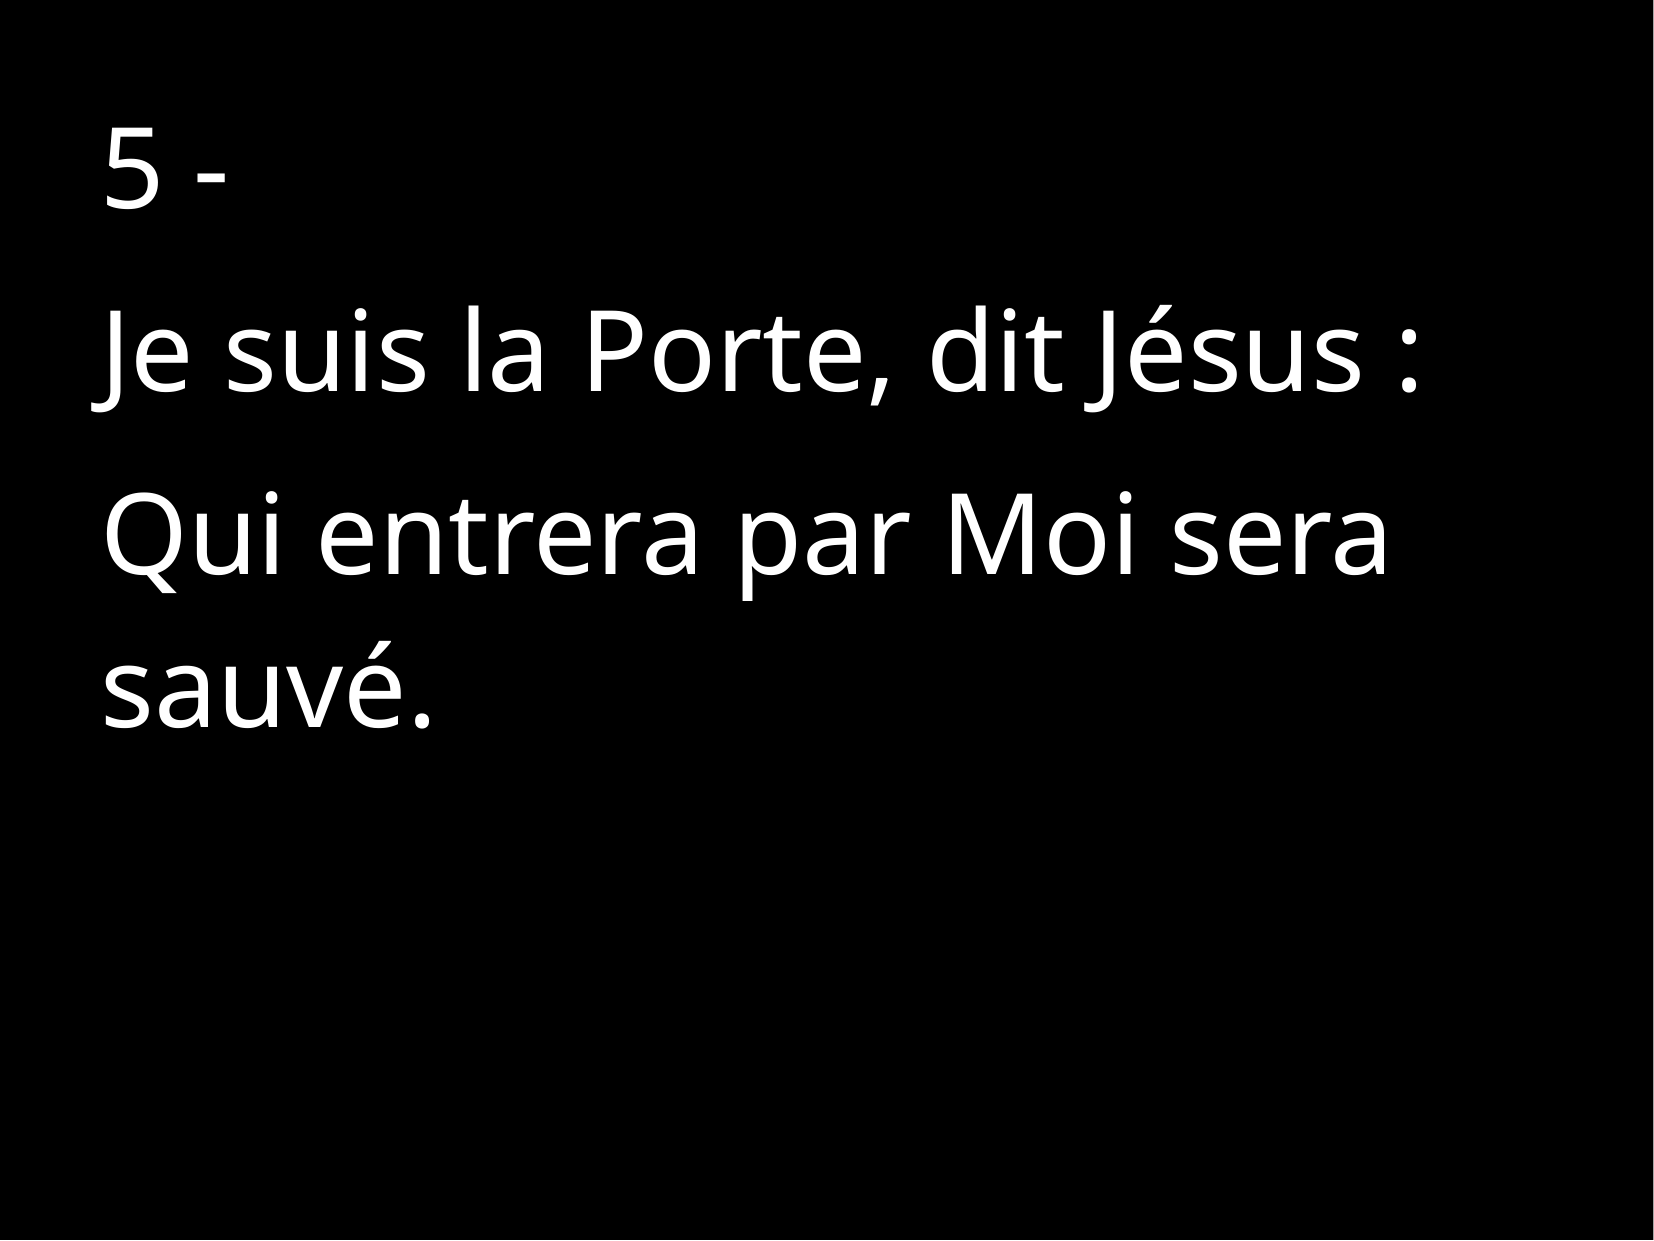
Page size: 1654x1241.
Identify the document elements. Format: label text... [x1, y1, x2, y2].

list 5 - Je suis la Porte, dit Jésus : Qui entrera par Moi sera sauvé. [29, 88, 1625, 939]
